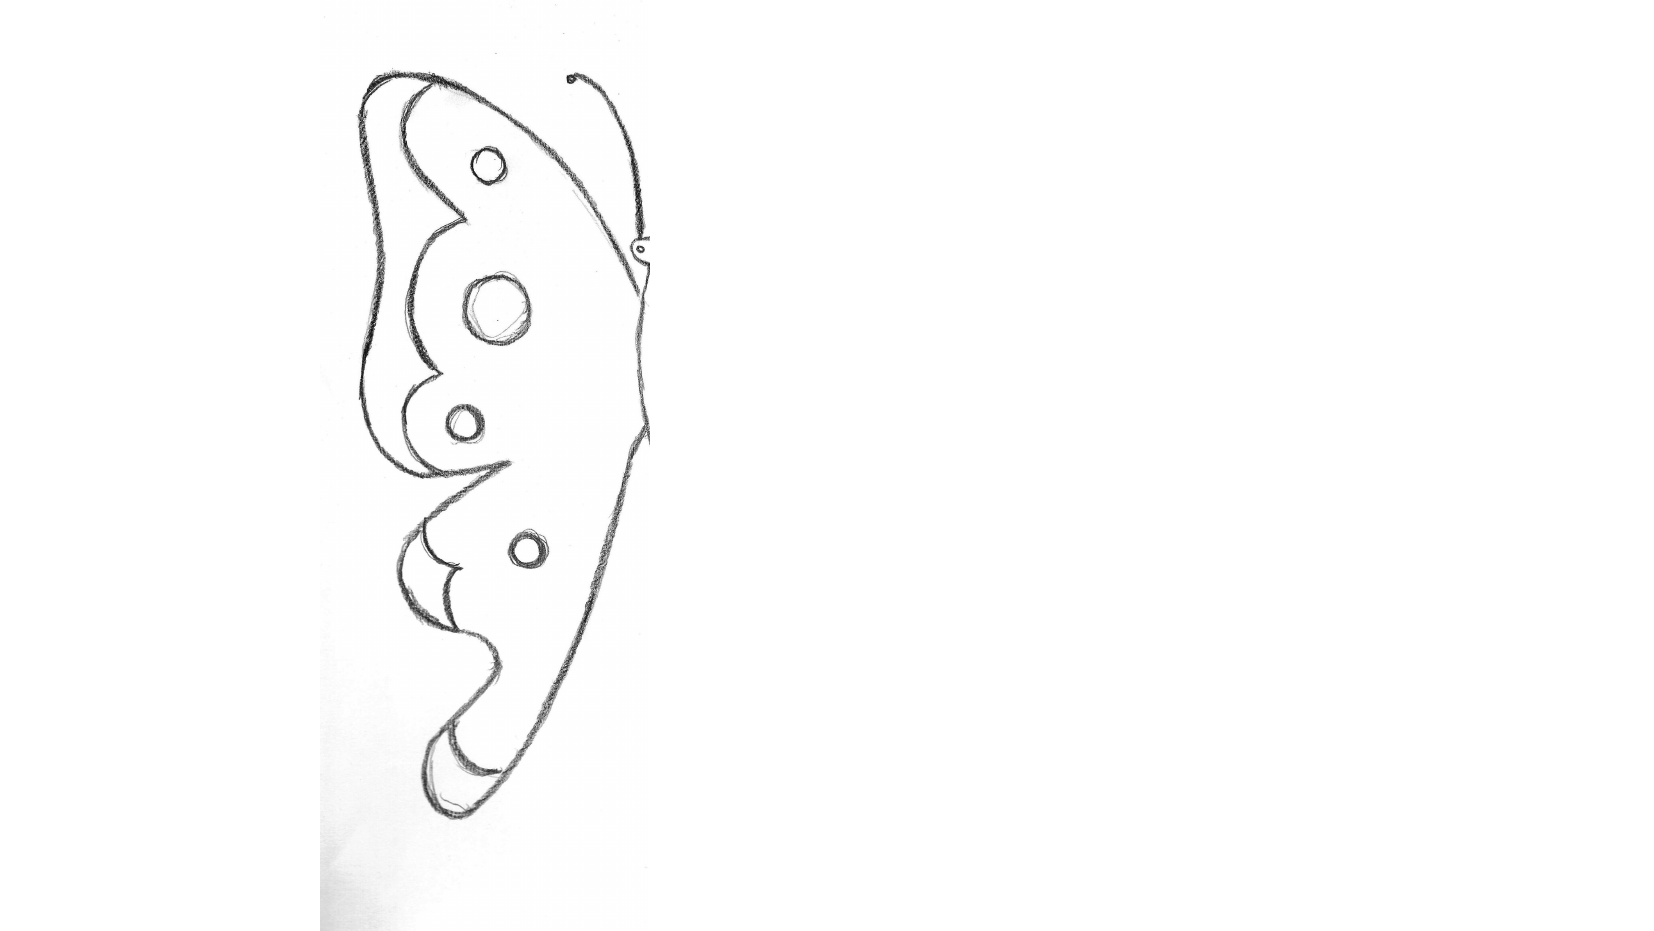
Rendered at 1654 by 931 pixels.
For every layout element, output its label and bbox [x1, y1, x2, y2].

picture [320, 0, 650, 931]
